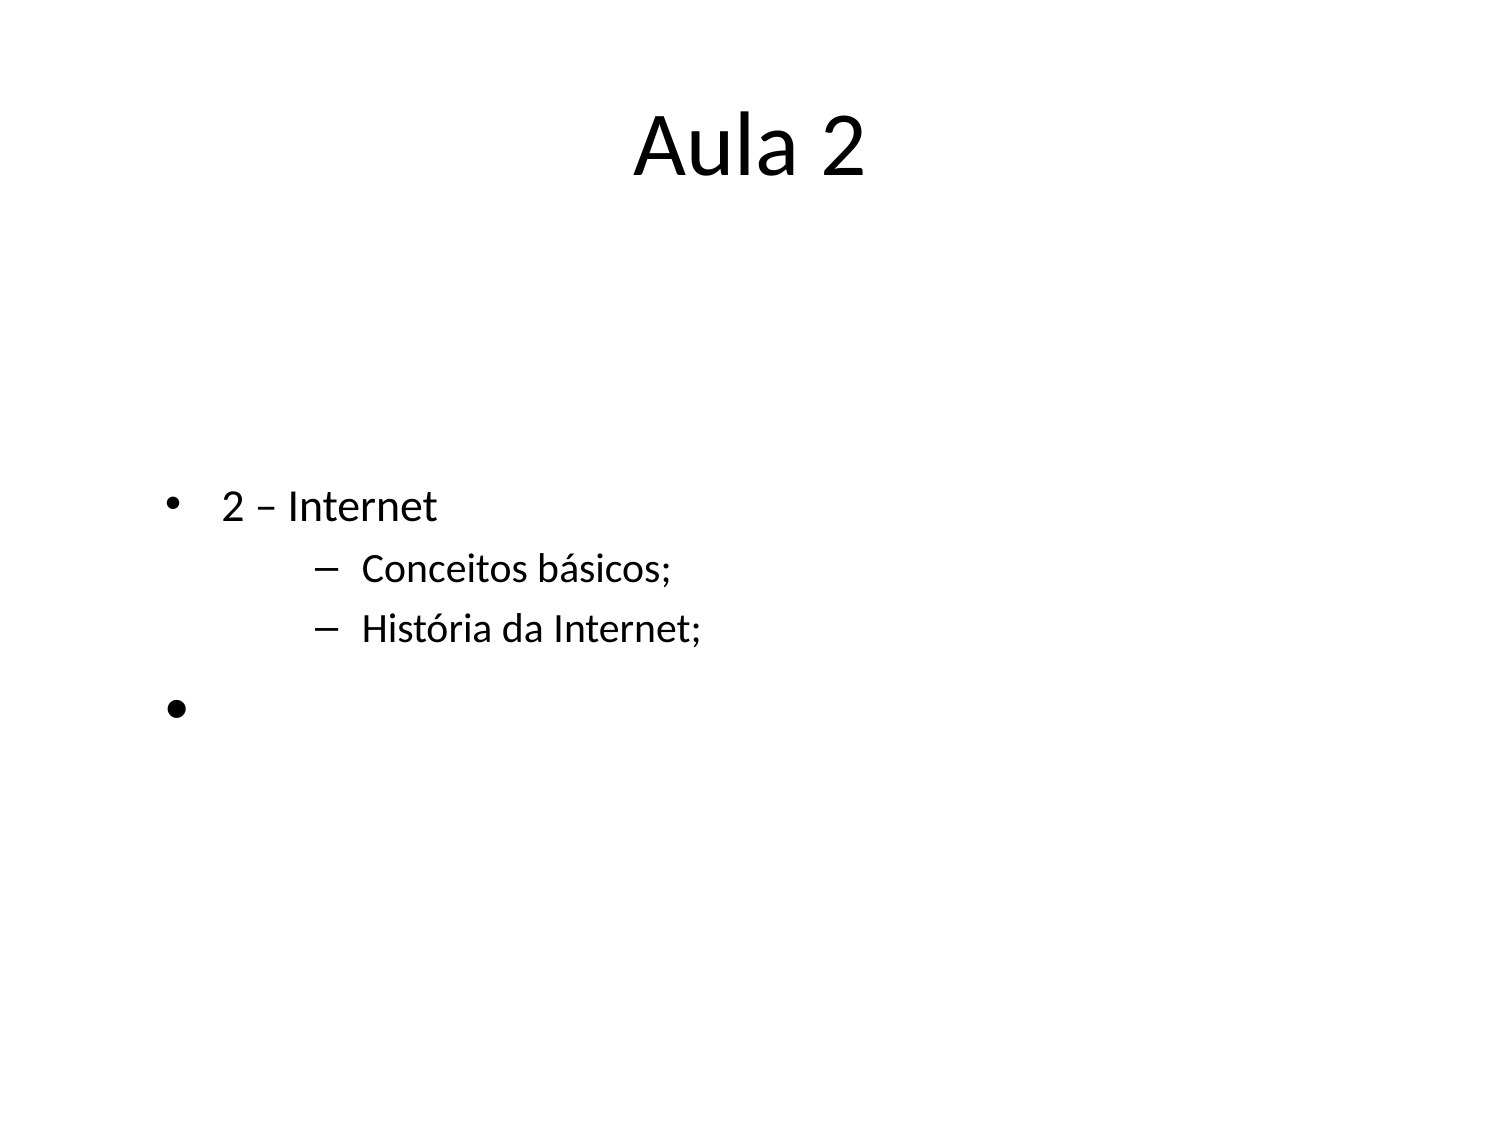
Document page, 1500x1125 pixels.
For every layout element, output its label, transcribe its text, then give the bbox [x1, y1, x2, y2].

list 2 – Internet Conceitos básicos; História da Internet; [150, 467, 1426, 988]
title Aula 2 [75, 45, 1426, 233]
